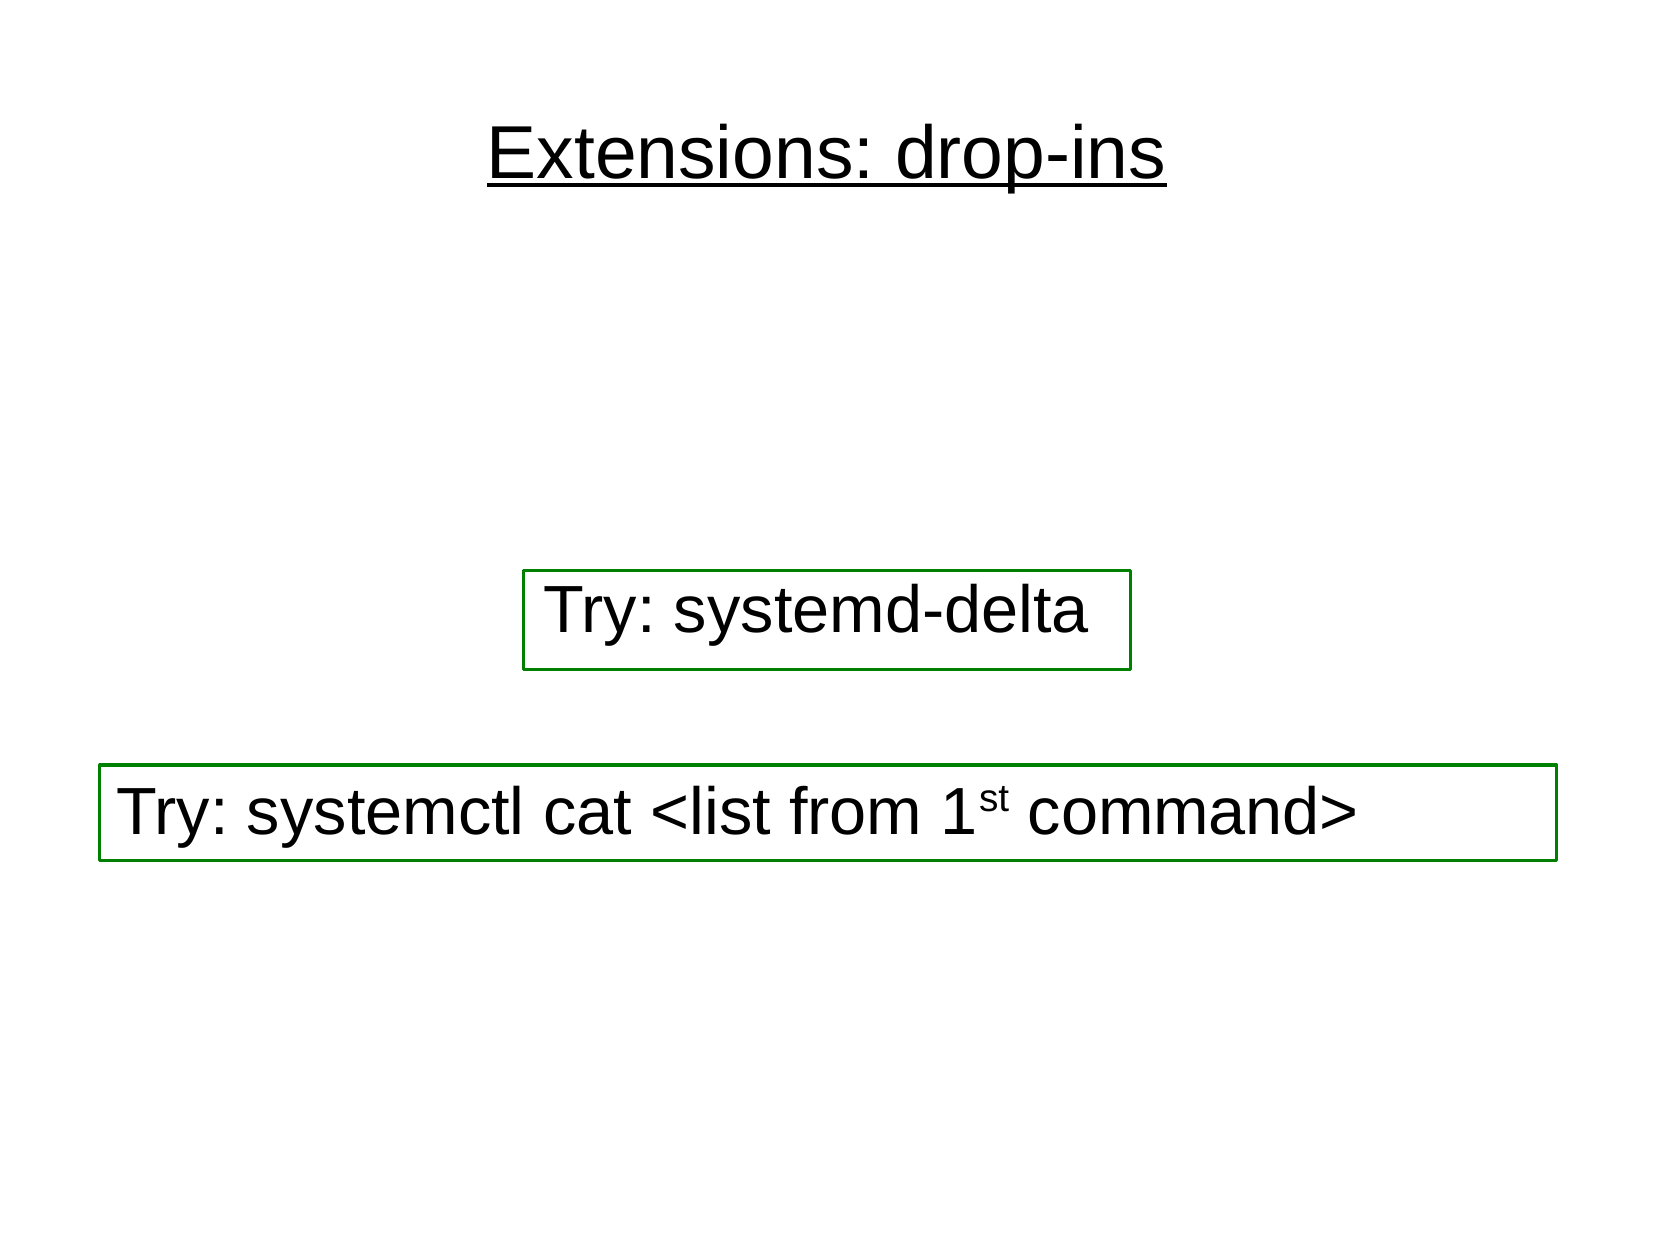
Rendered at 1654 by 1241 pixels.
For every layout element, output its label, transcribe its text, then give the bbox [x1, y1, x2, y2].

list Try: systemd-delta [523, 570, 1131, 670]
title Extensions: drop-ins [82, 49, 1571, 257]
text_box Try: systemctl cat <list from 1st command> [99, 765, 1557, 861]
